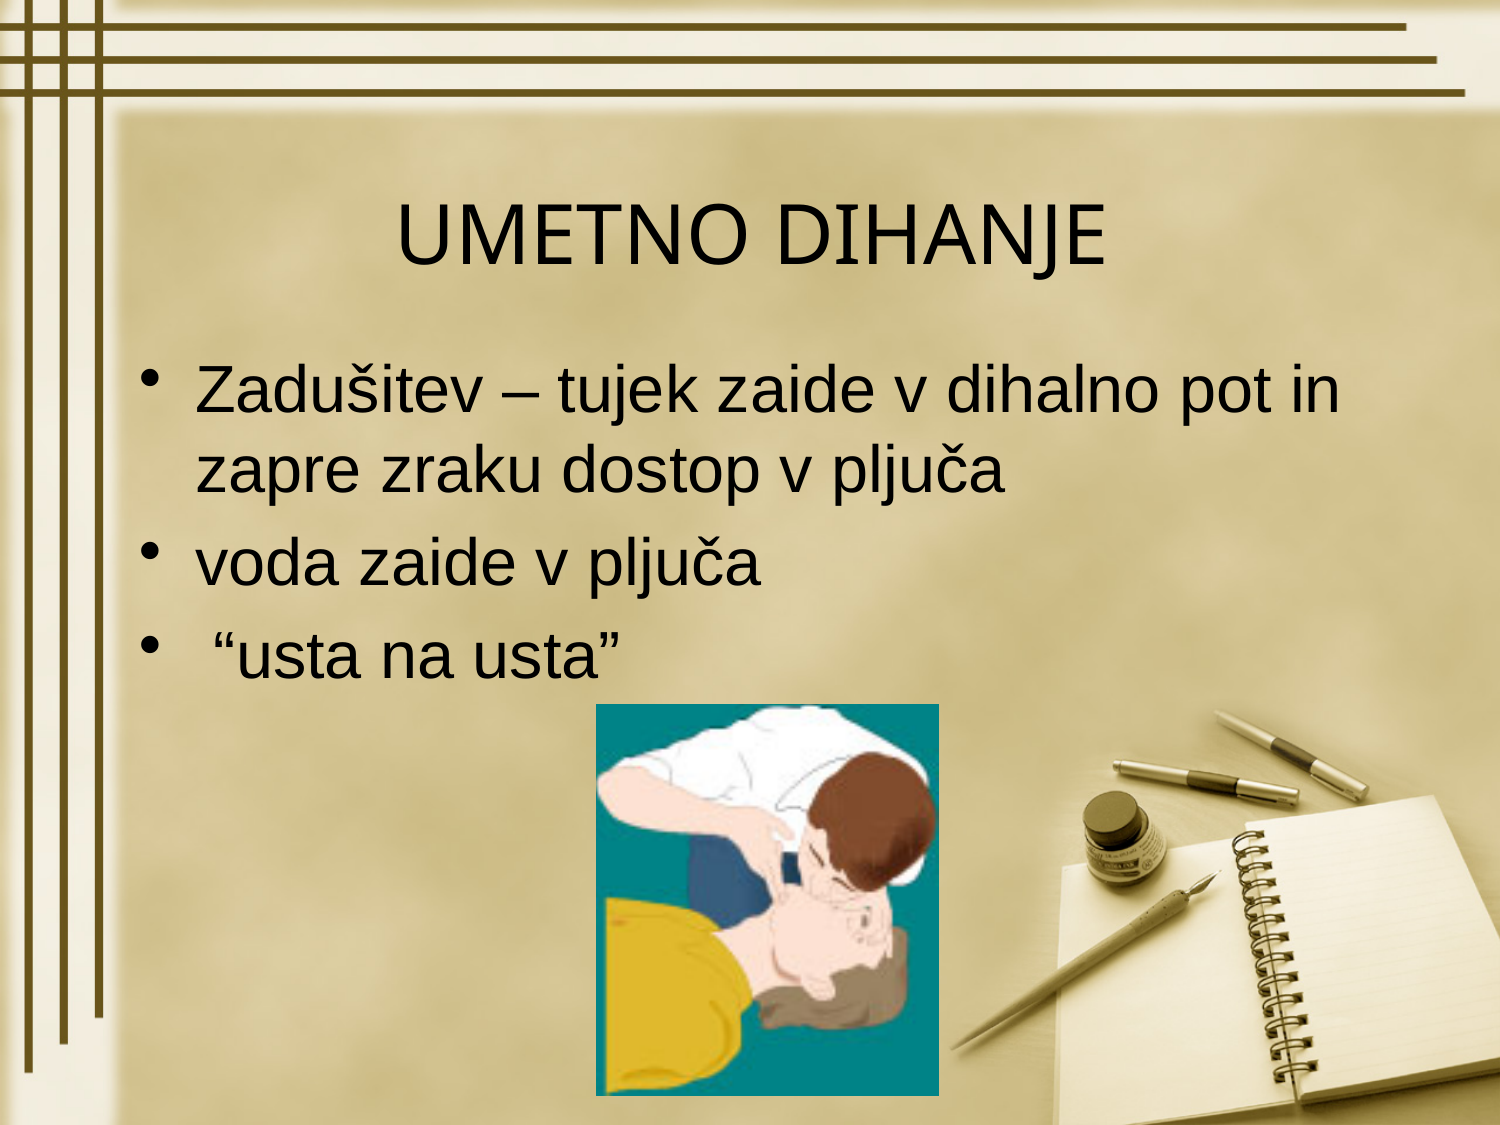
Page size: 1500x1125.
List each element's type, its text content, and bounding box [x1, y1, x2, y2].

title UMETNO DIHANJE [76, 137, 1427, 325]
list Zadušitev – tujek zaide v dihalno pot in zapre zraku dostop v pljuča voda zaide v pljuča “usta na usta” [123, 338, 1427, 1034]
picture [0, 0, 1500, 1125]
